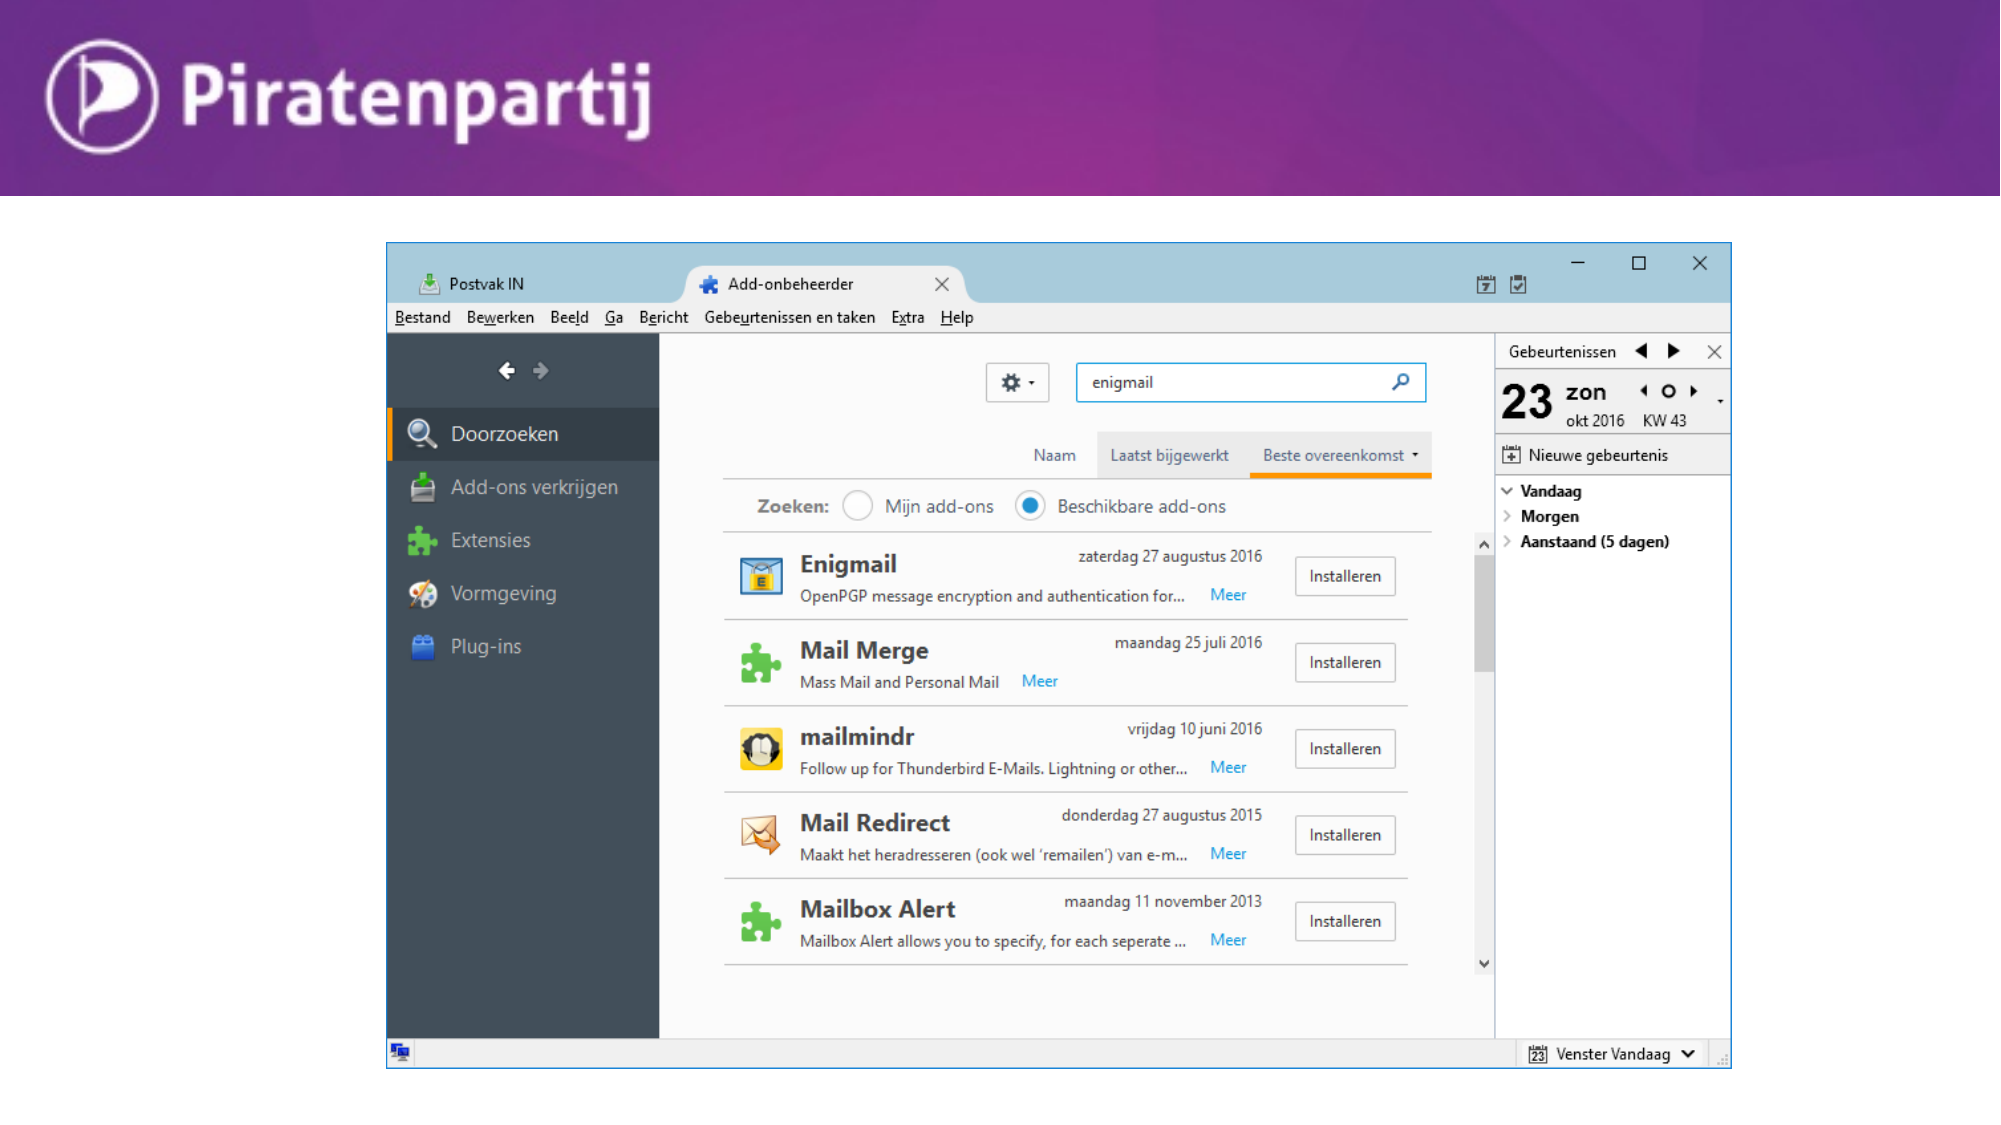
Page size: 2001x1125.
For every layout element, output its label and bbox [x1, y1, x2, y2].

picture [386, 242, 1732, 1069]
picture [0, 0, 2000, 196]
